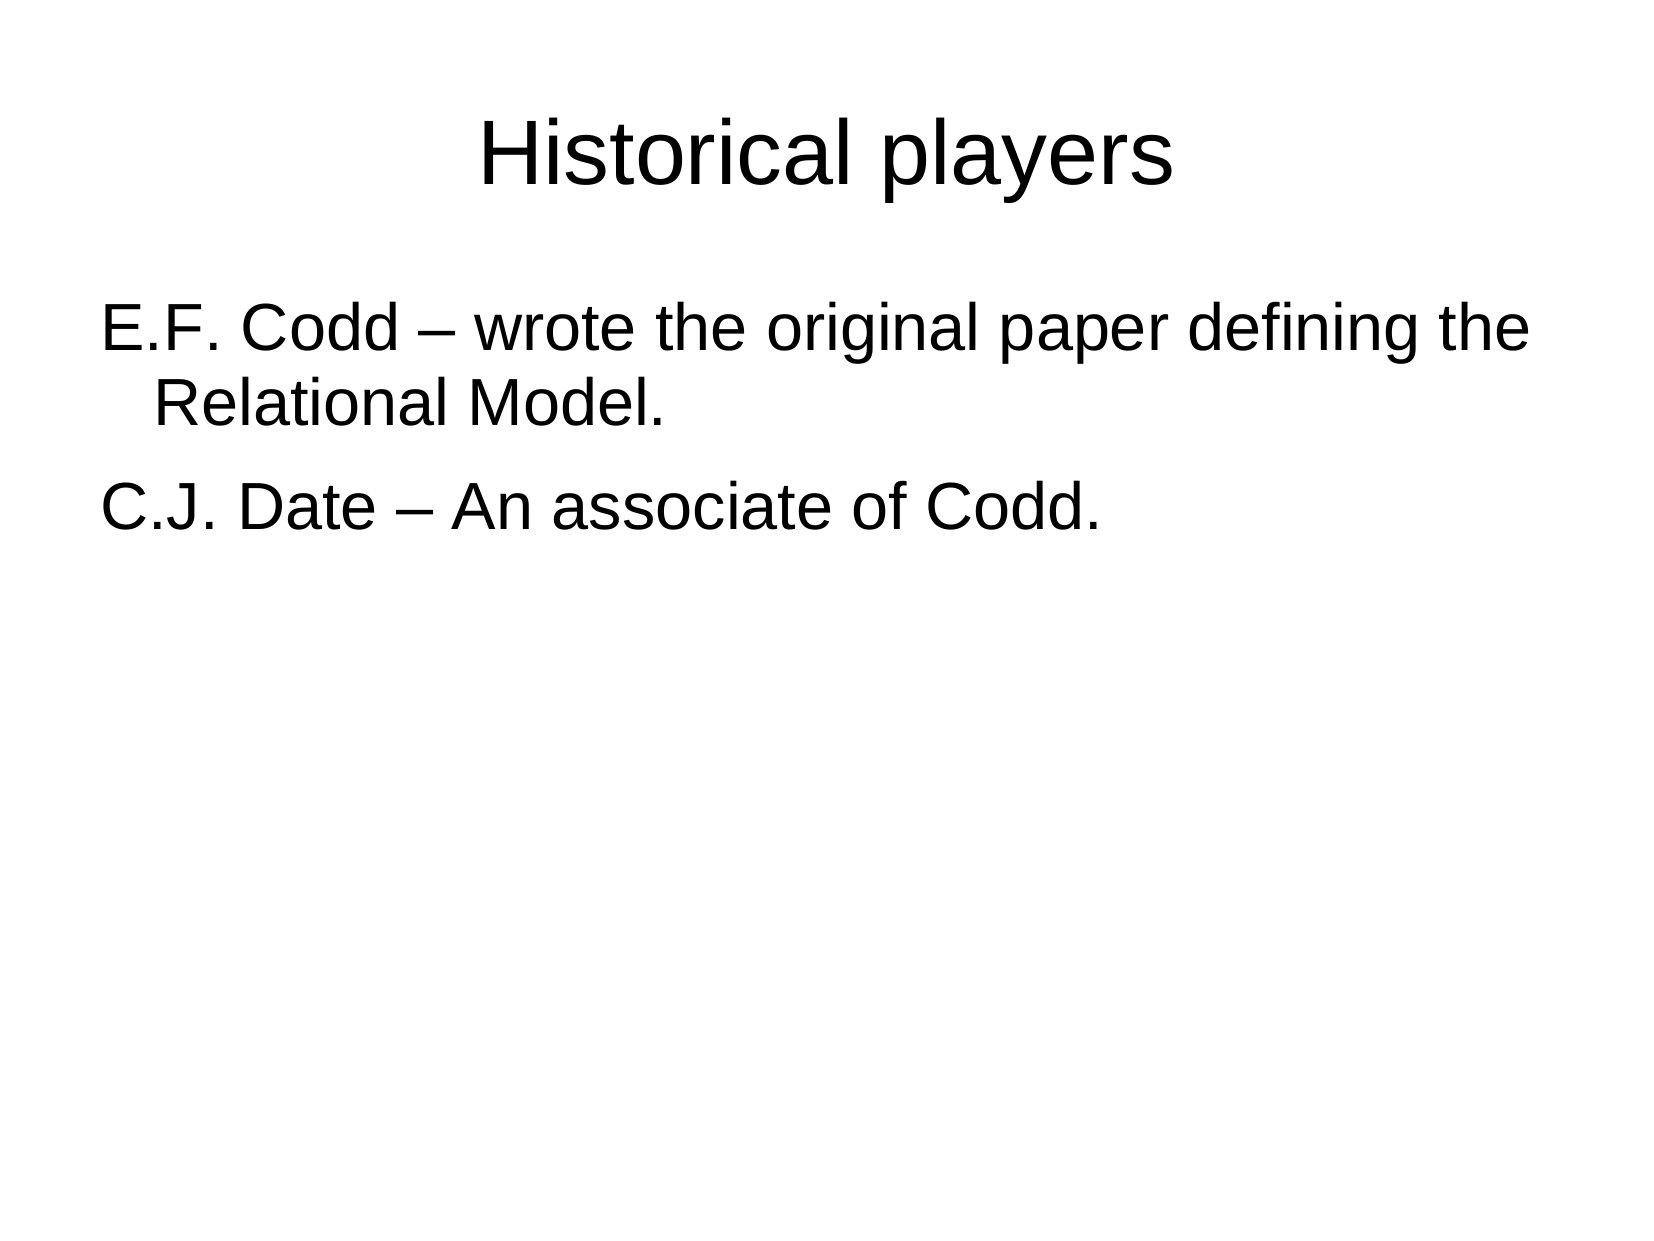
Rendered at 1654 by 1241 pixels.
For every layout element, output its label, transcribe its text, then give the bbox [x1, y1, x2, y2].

title Historical players [82, 56, 1571, 250]
list E.F. Codd – wrote the original paper defining the Relational Model. C.J. Date – An associate of Codd. [82, 290, 1571, 1094]
